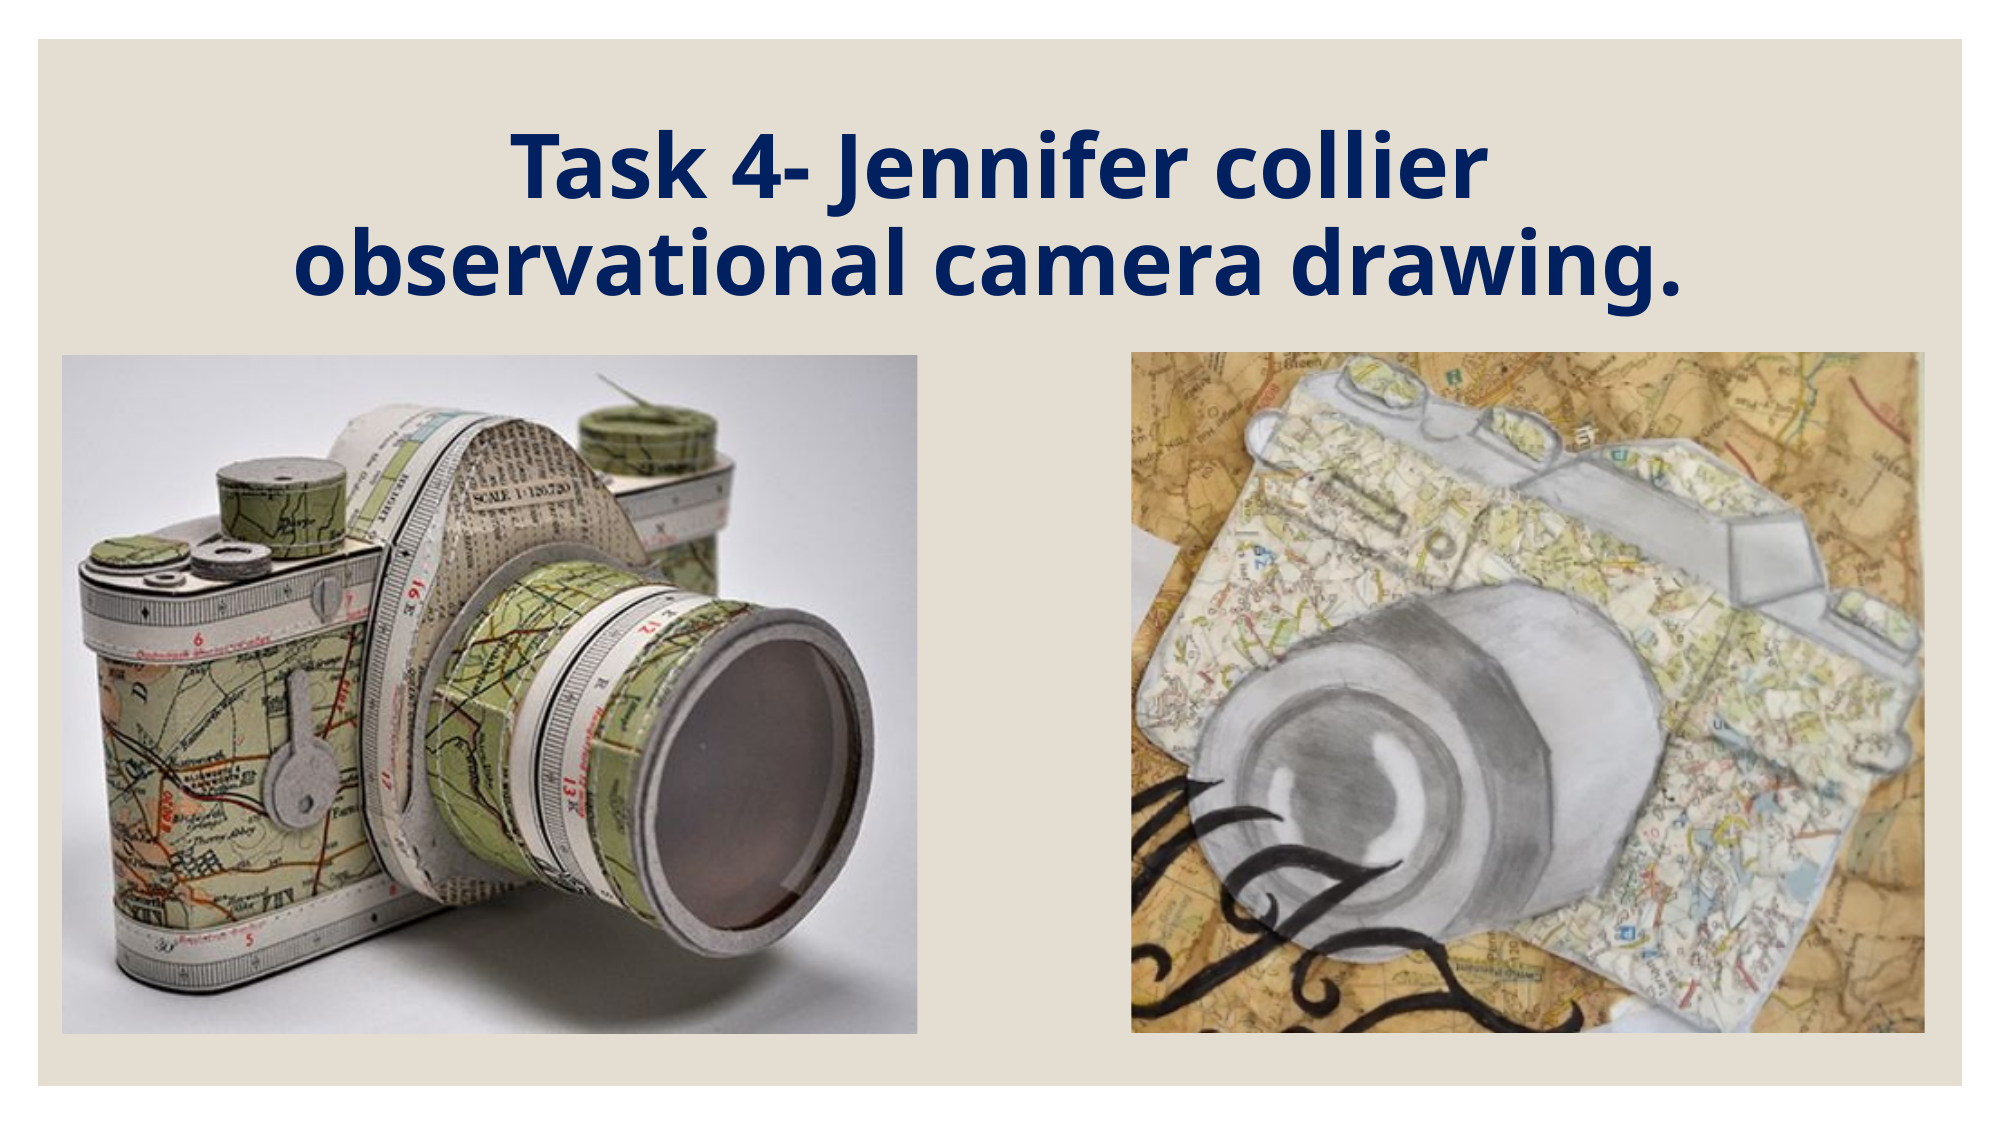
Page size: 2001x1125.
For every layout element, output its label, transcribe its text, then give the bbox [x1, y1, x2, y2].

title Task 4- Jennifer collier observational camera drawing. [174, 105, 1825, 331]
picture [1131, 352, 1925, 1033]
picture [62, 355, 918, 1034]
